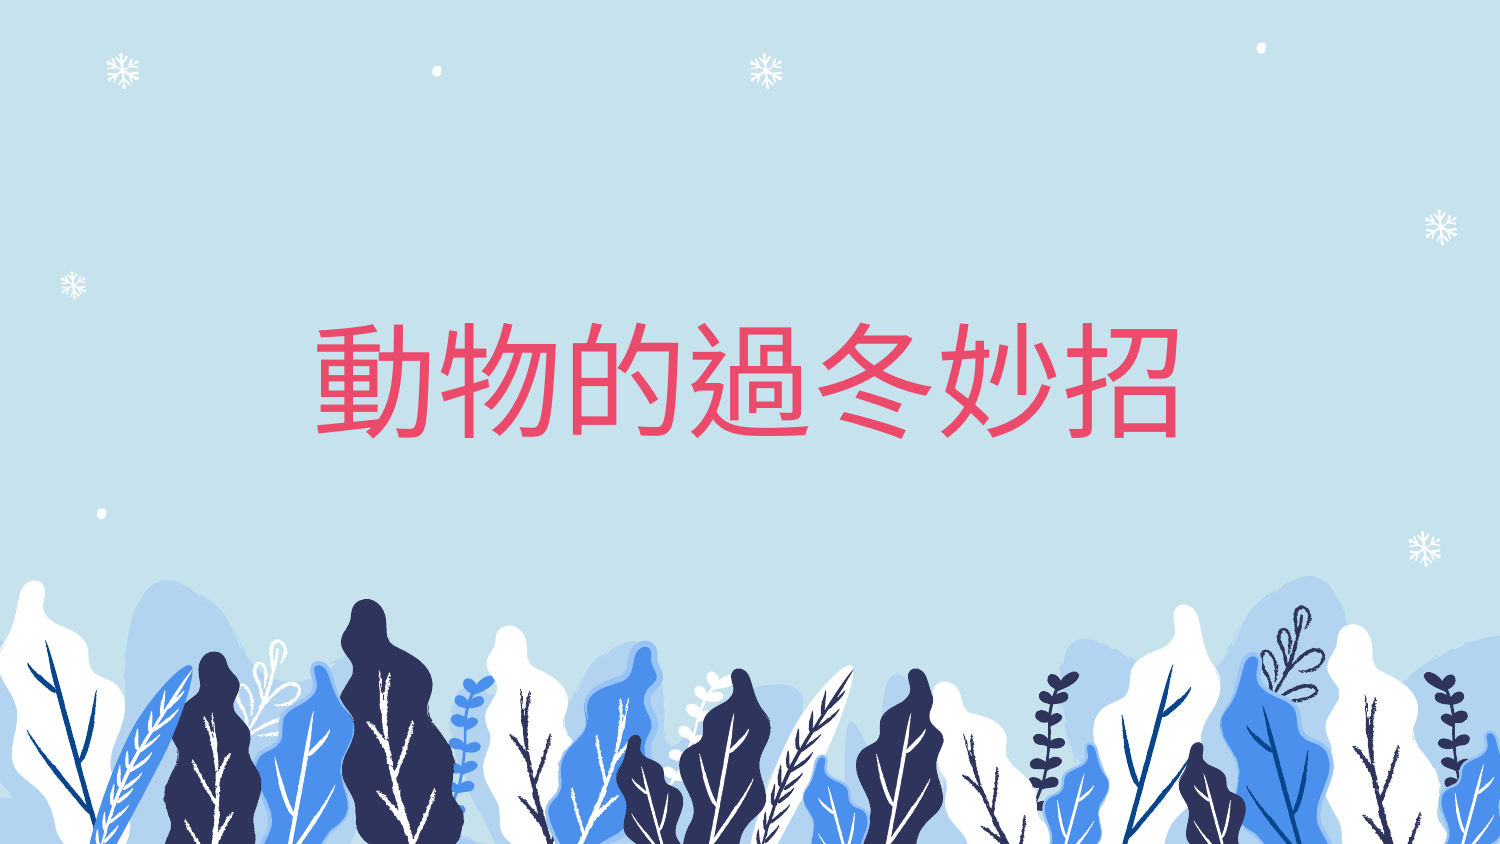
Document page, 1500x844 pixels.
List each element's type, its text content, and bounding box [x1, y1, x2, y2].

title 動物的過冬妙招 [193, 253, 1307, 505]
